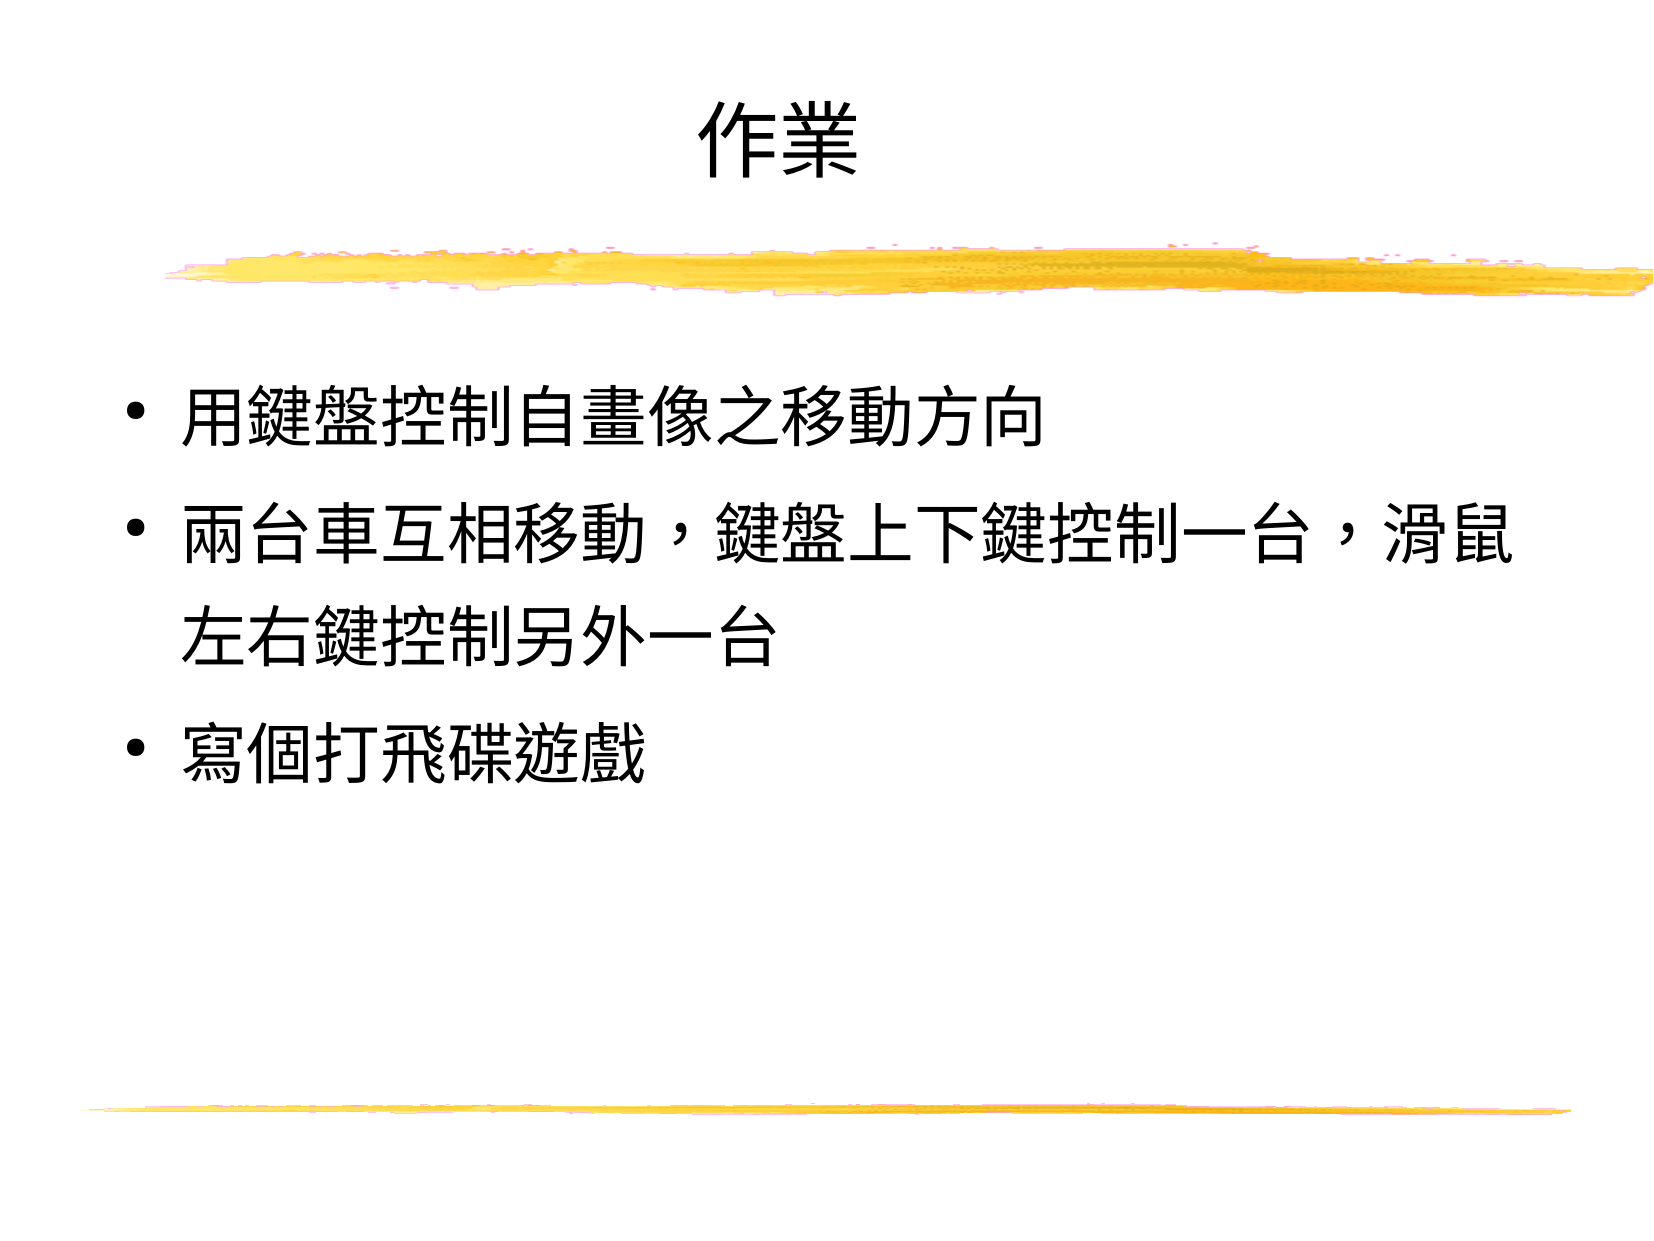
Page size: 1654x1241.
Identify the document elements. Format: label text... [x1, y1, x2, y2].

picture [82, 1102, 1571, 1117]
list 用鍵盤控制自畫像之移動方向 兩台車互相移動，鍵盤上下鍵控制一台，滑鼠左右鍵控制另外一台 寫個打飛碟遊戲 [124, 358, 1530, 1103]
picture [165, 237, 1654, 308]
title 作業 [76, 28, 1482, 235]
